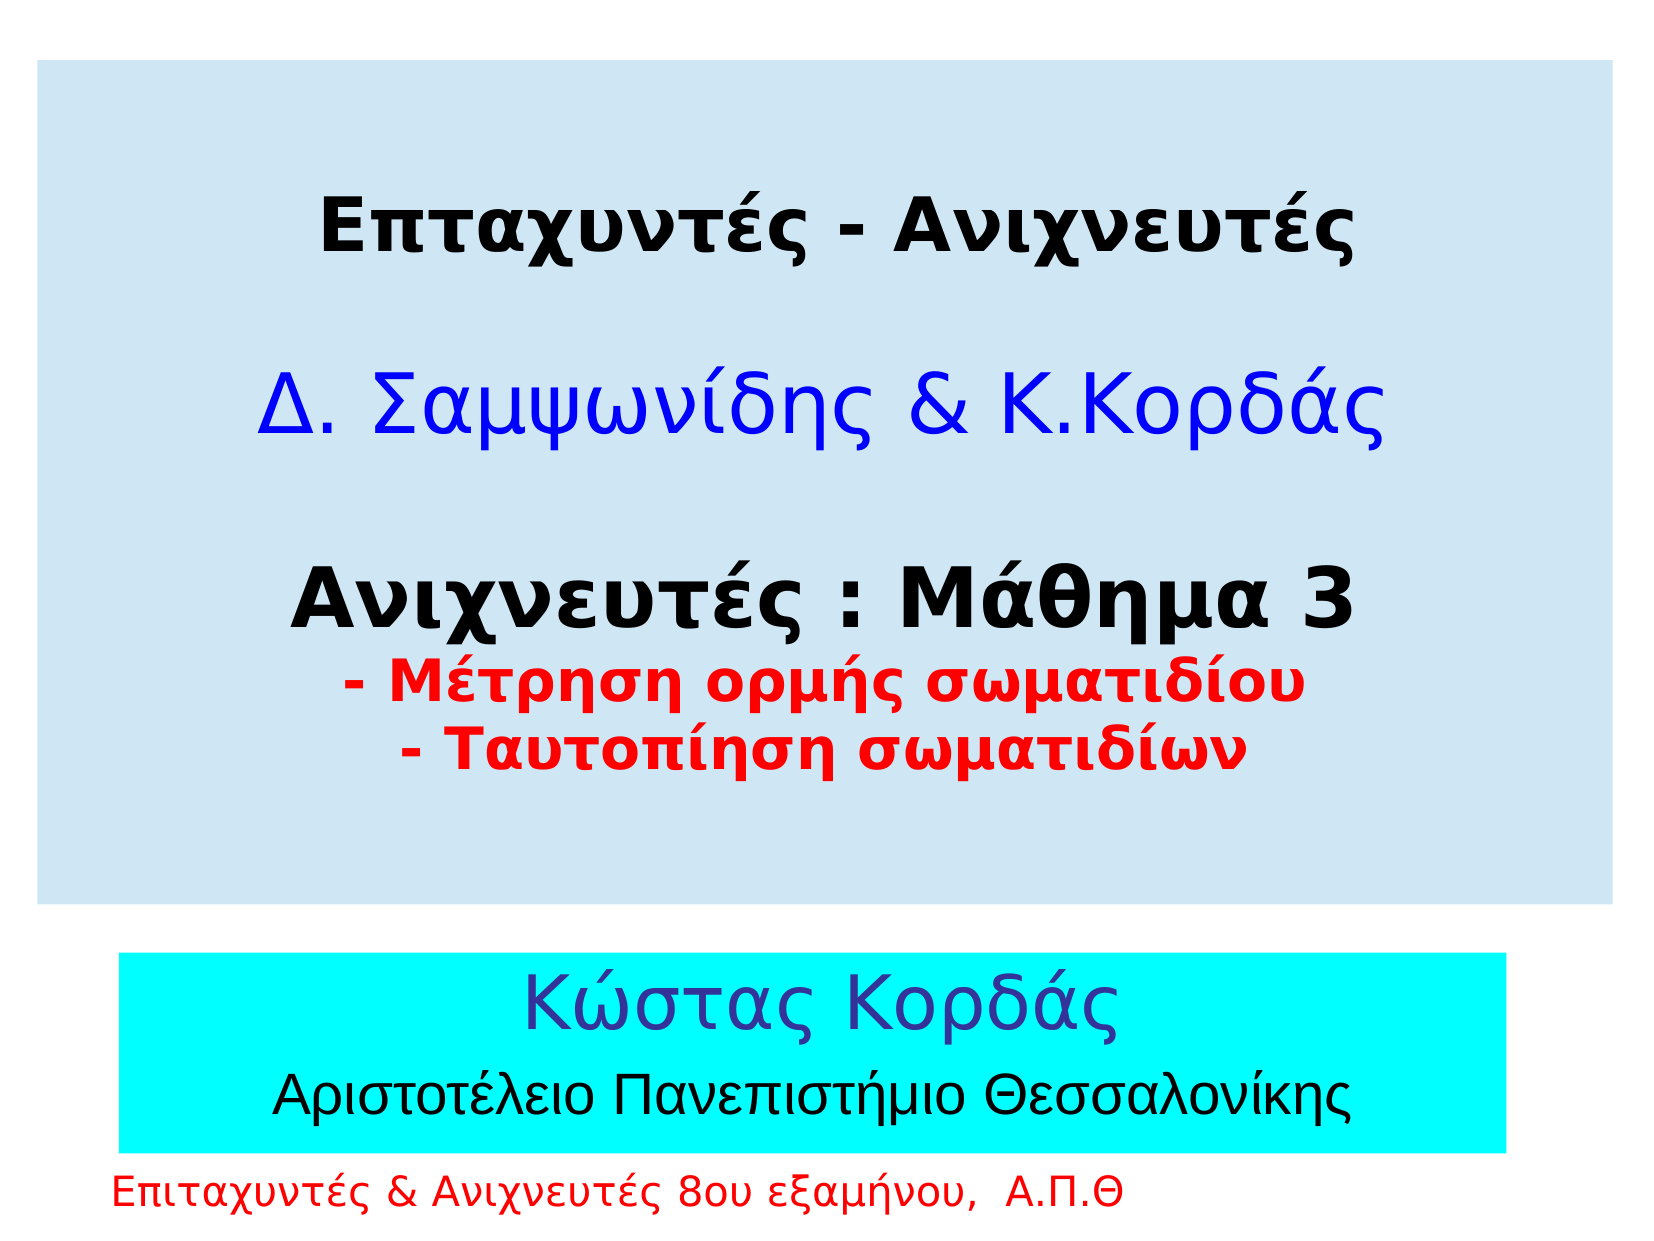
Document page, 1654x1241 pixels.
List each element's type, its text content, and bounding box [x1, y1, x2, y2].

text_box Επιταχυντές & Ανιχνευτές 8ου εξαμήνου, Α.Π.Θ [95, 1160, 1654, 1232]
title Επταχυντές - Ανιχνευτές Δ. Σαμψωνίδης & Κ.Κορδάς Ανιχνευτές : Μάθημα 3 - Μέτρηση ορμής σωματιδίου - Ταυτοπίηση σωματιδίων [37, 60, 1613, 905]
text_box Κώστας Κορδάς Αριστοτέλειο Πανεπιστήμιο Θεσσαλονίκης [118, 952, 1507, 1154]
